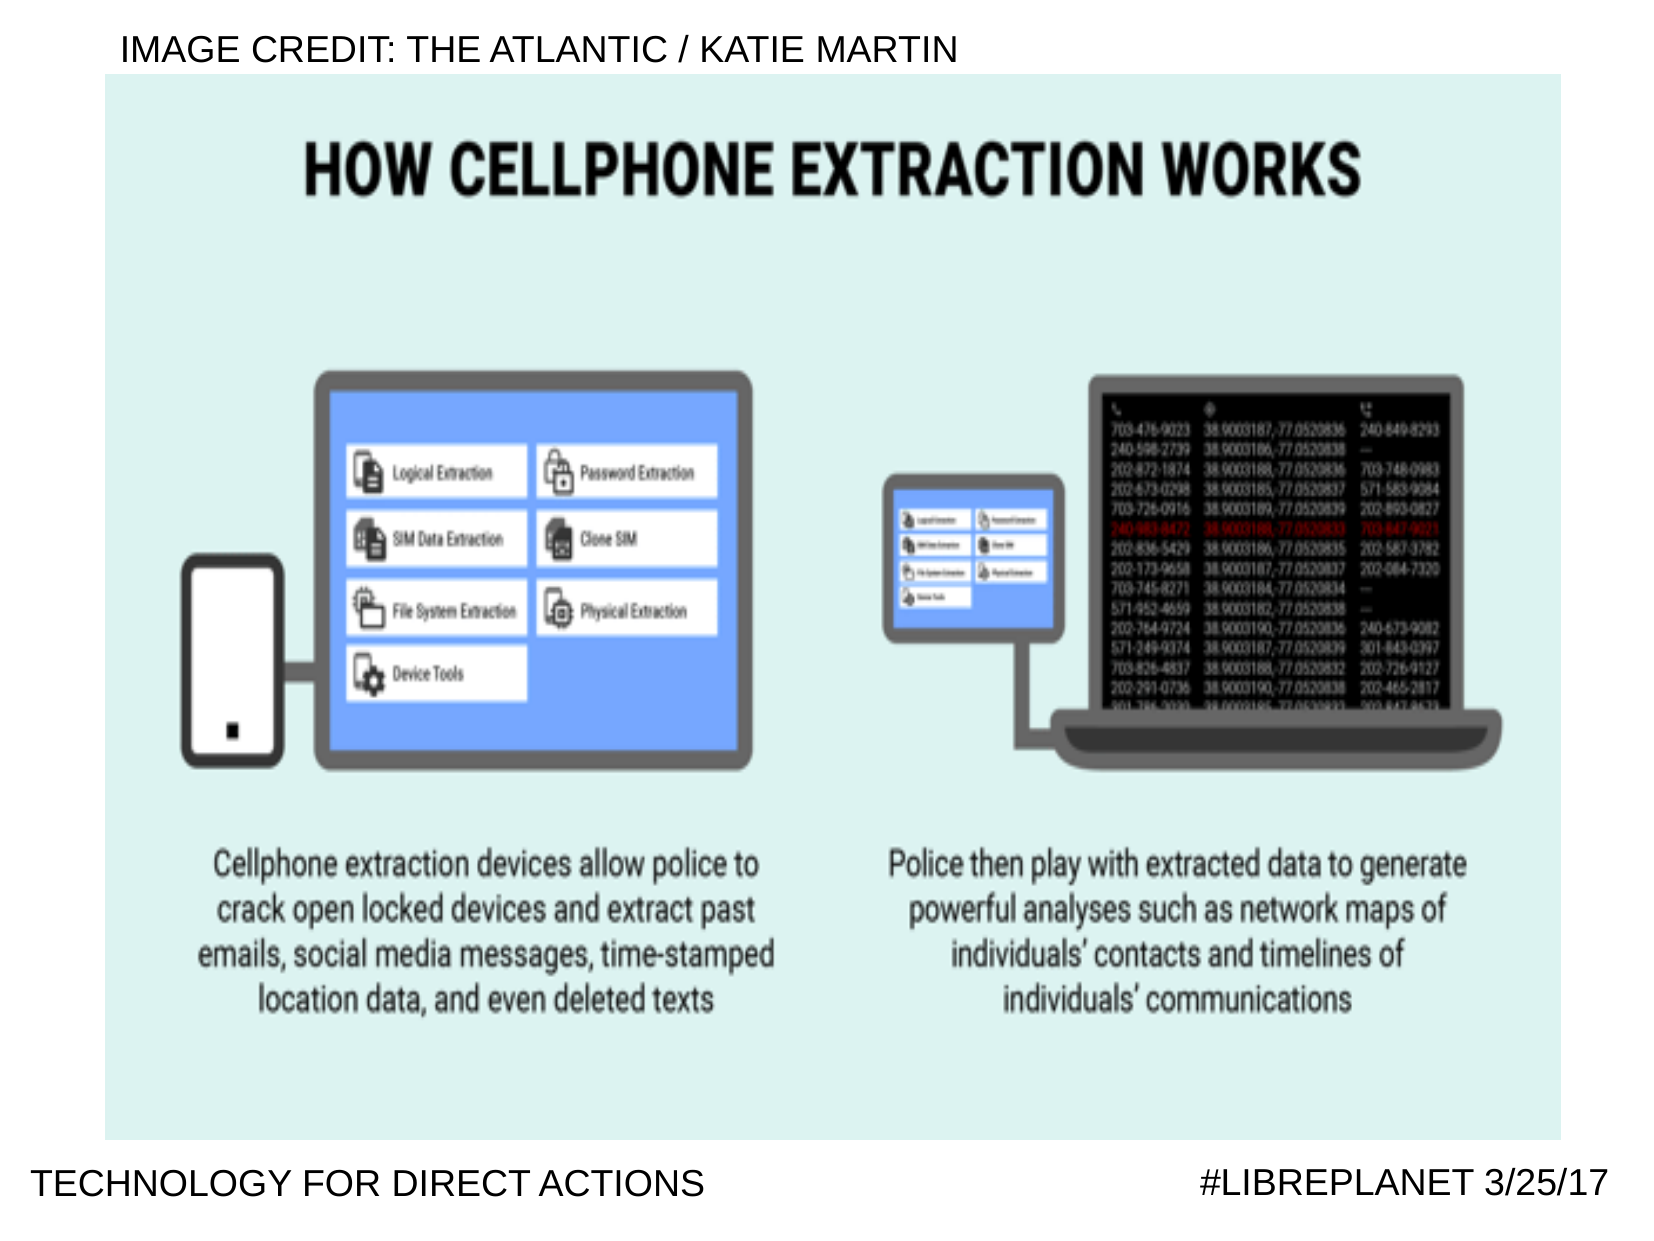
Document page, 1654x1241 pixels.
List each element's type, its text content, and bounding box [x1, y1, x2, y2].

text_box IMAGE CREDIT: THE ATLANTIC / KATIE MARTIN [105, 21, 991, 121]
title TECHNOLOGY FOR DIRECT ACTIONS [30, 1140, 736, 1228]
picture [105, 74, 1561, 1141]
subtitle #LIBREPLANET 3/25/17 [1200, 1150, 1628, 1216]
